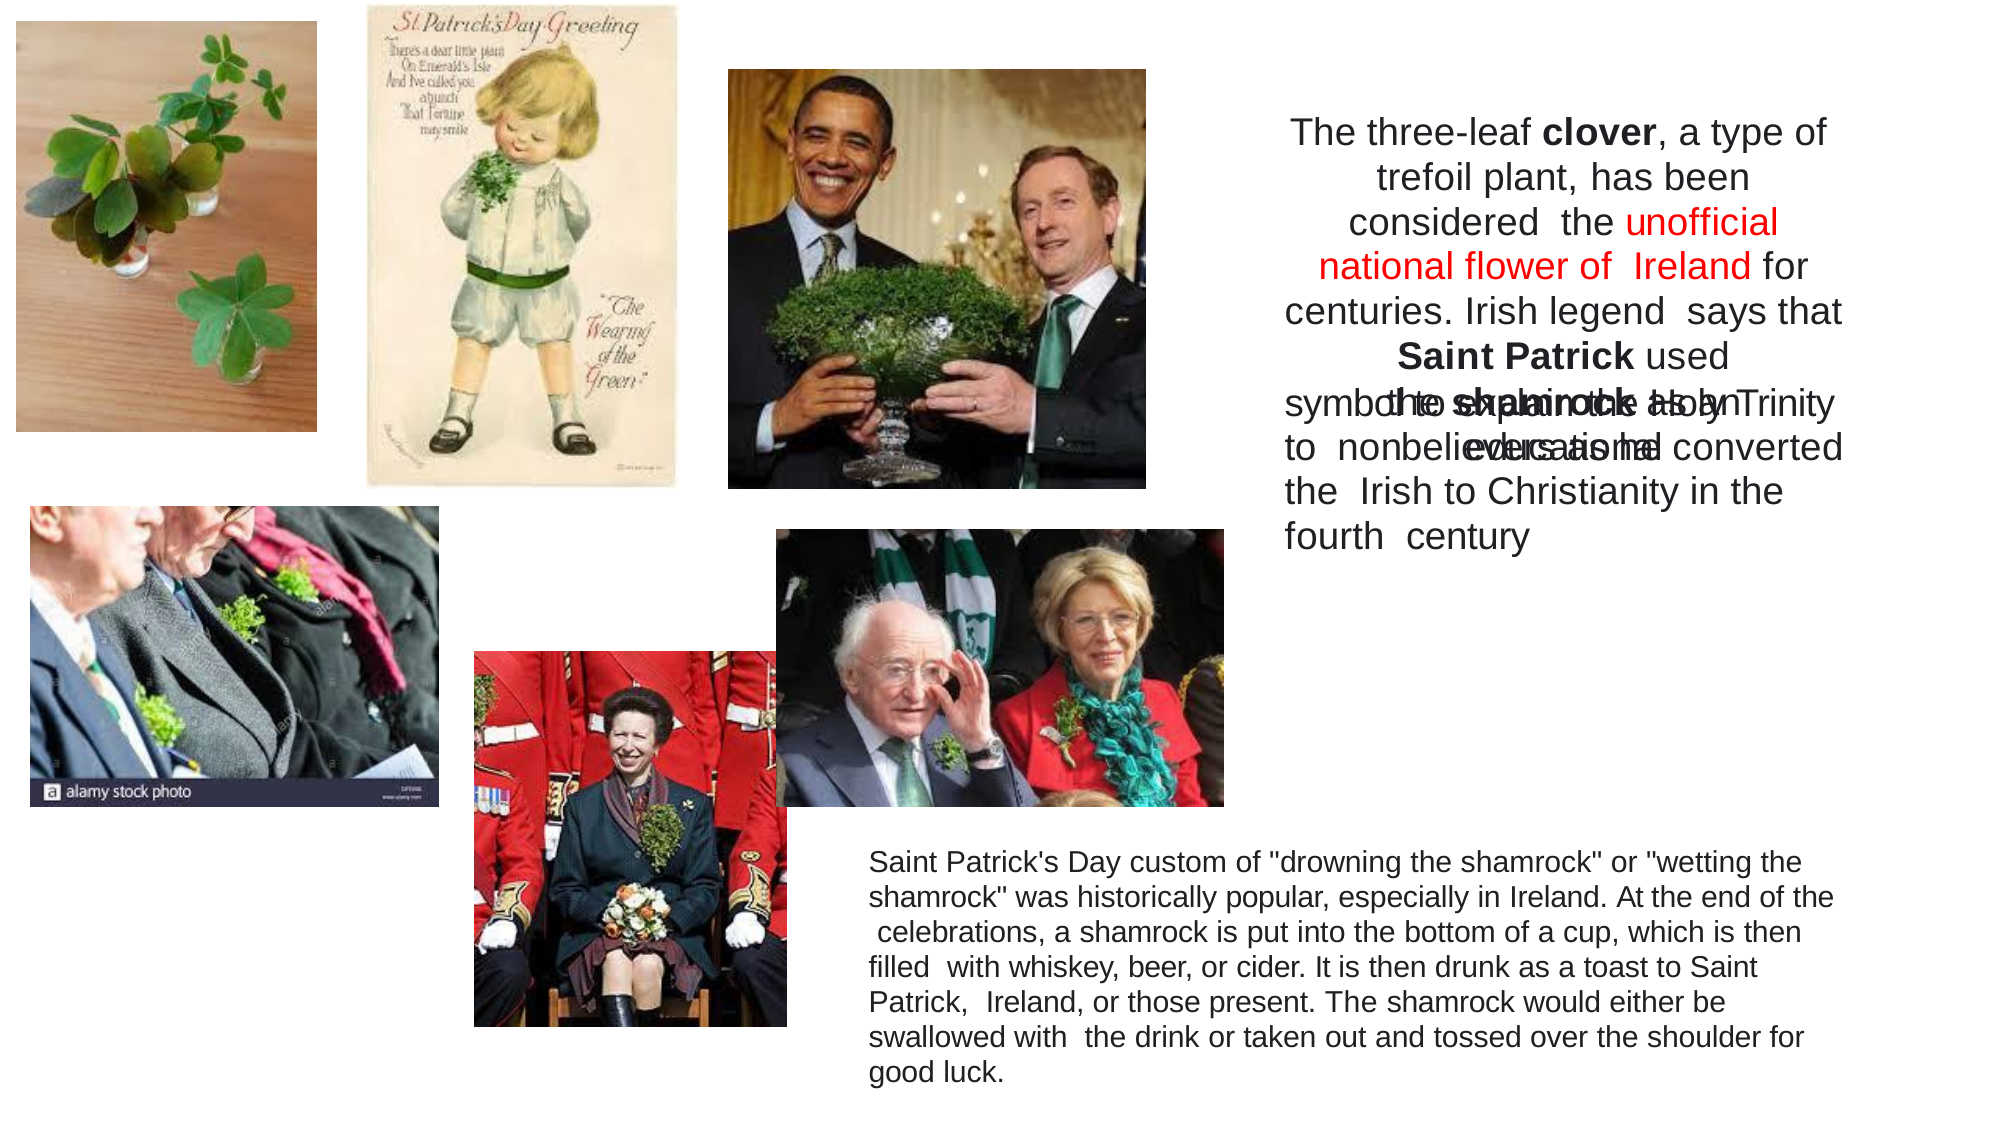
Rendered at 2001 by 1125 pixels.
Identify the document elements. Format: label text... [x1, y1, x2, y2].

picture [474, 530, 1224, 1027]
title The three-leaf clover, a type of trefoil plant, has been considered the unofficial national flower of Ireland for centuries. Irish legend says that Saint Patrick used the shamrock as an educational [1282, 106, 1844, 376]
picture [30, 506, 439, 807]
picture [16, 21, 317, 432]
text_box Saint Patrick's Day custom of "drowning the shamrock" or "wetting the shamrock" was historically popular, especially in Ireland. At the end of the celebrations, a shamrock is put into the bottom of a cup, which is then filled with whiskey, beer, or cider. It is then drunk as a toast to Saint Patrick, Ireland, or those present. The shamrock would either be swallowed with the drink or taken out and tossed over the shoulder for good luck. [866, 838, 1838, 1055]
picture [366, 5, 679, 489]
picture [728, 69, 1146, 489]
text_box symbol to explain the Holy Trinity to nonbelievers as he converted the Irish to Christianity in the fourth century [1282, 376, 1877, 561]
